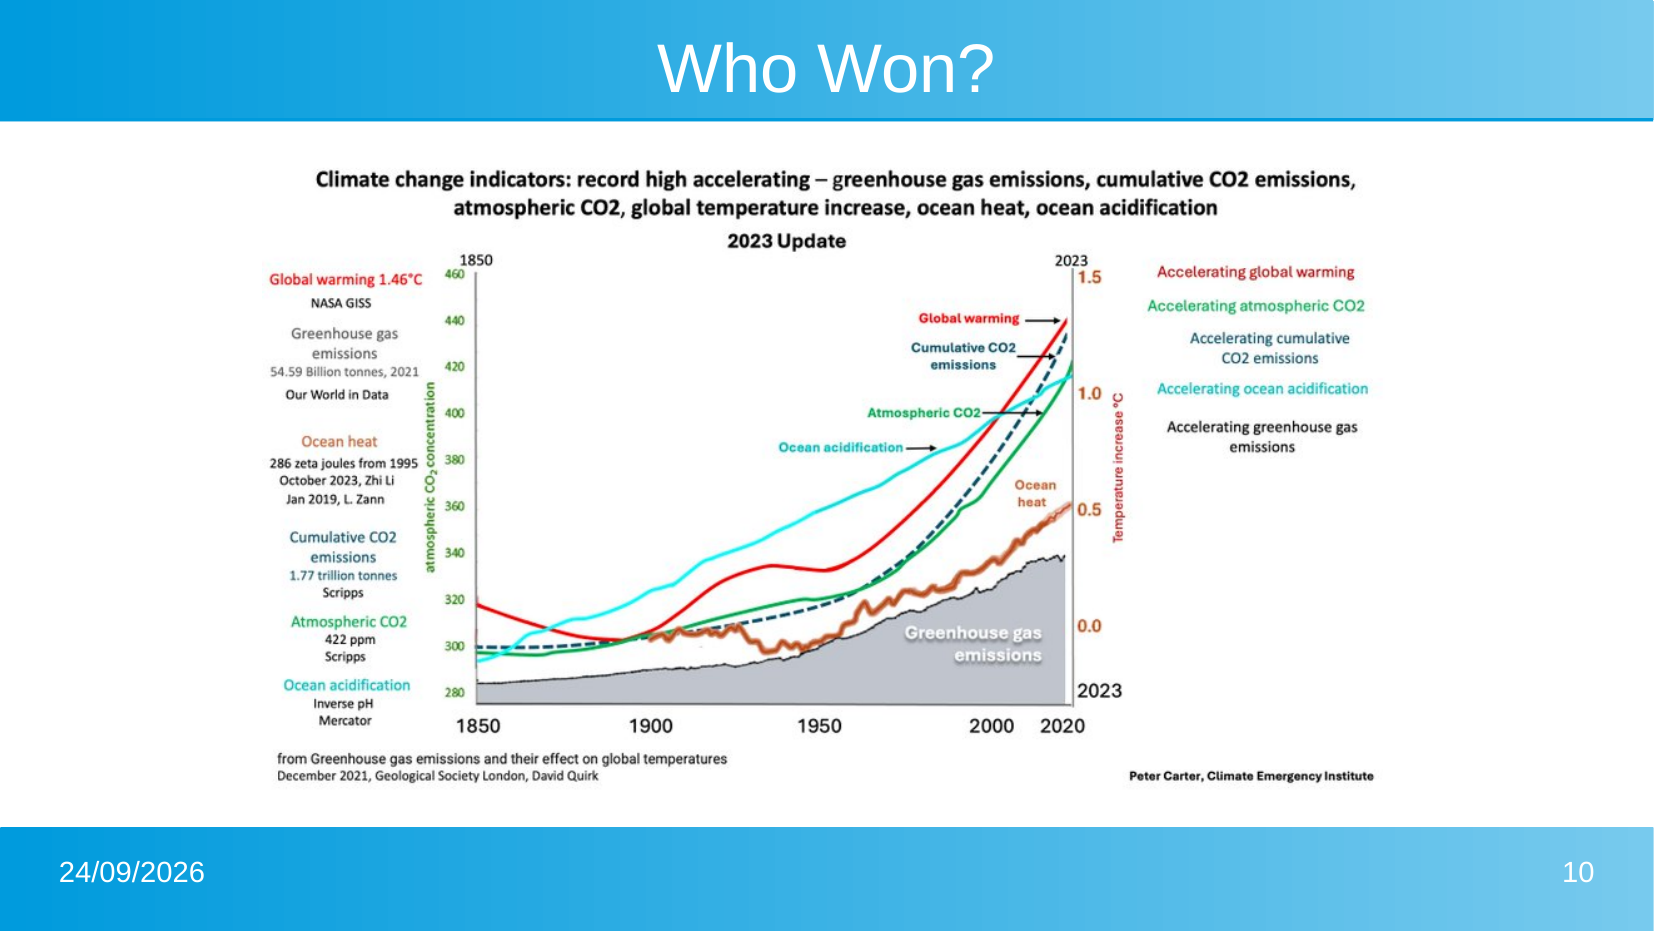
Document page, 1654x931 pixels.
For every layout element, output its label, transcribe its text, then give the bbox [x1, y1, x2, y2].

title Who Won? [59, 29, 1595, 108]
picture [262, 158, 1388, 792]
